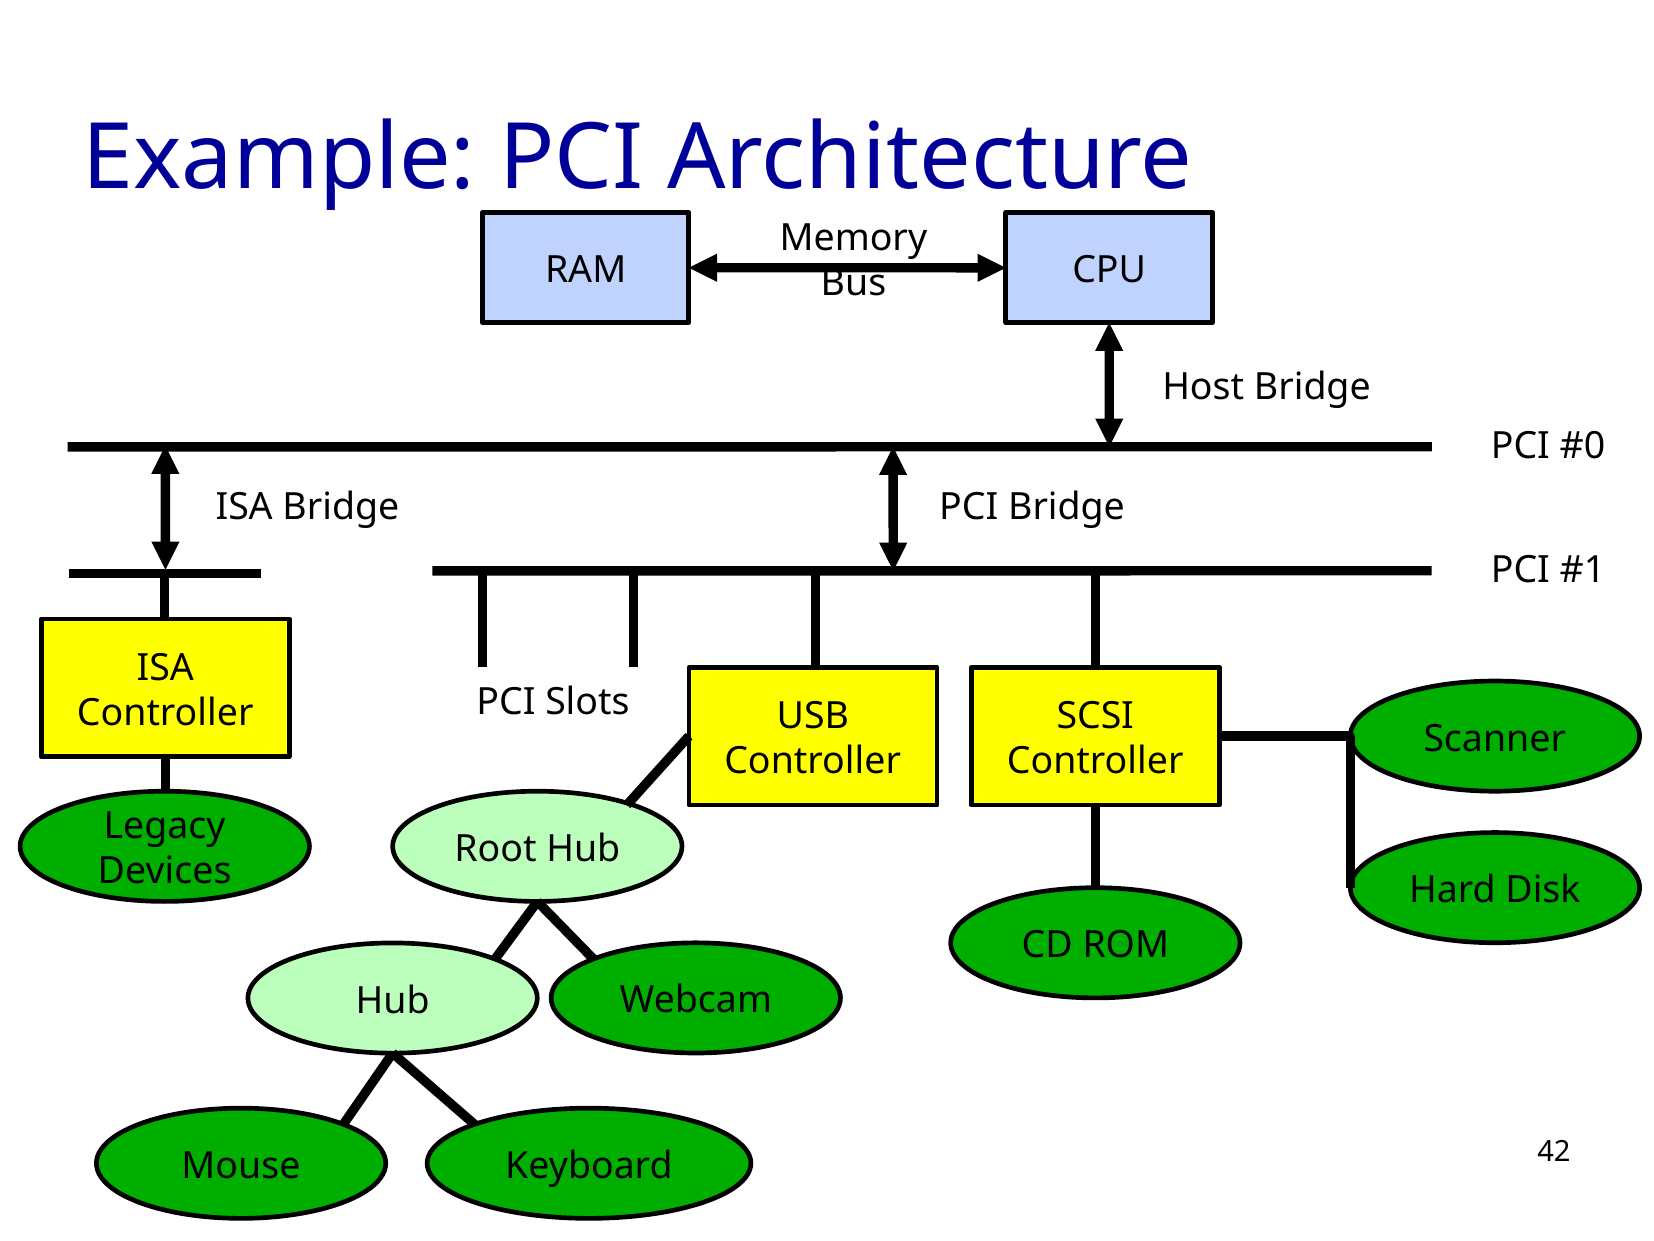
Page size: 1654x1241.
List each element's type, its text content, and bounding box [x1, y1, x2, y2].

text_box USB Controller [688, 667, 937, 805]
text_box CD ROM [950, 887, 1241, 998]
text_box Host Bridge [1147, 354, 1386, 415]
text_box RAM [482, 212, 689, 323]
text_box CPU [1005, 212, 1213, 323]
text_box ISA Controller [41, 618, 290, 757]
text_box Webcam [551, 942, 841, 1054]
text_box Hard Disk [1350, 832, 1640, 943]
text_box PCI #1 [1476, 537, 1621, 598]
text_box ISA Bridge [200, 474, 415, 535]
text_box PCI Slots [461, 669, 645, 730]
text_box Legacy Devices [20, 791, 310, 902]
text_box [67, 322, 1432, 571]
text_box Keyboard [427, 1108, 751, 1219]
text_box PCI #0 [1476, 413, 1621, 474]
text_box Memory Bus [764, 205, 943, 311]
text_box Root Hub [392, 791, 683, 902]
text_box SCSI Controller [971, 667, 1220, 805]
text_box Mouse [96, 1108, 386, 1219]
text_box [626, 736, 689, 805]
title Example: PCI Architecture [82, 49, 1571, 257]
text_box Hub [247, 942, 538, 1054]
text_box Scanner [1350, 681, 1640, 792]
text_box PCI Bridge [924, 474, 1140, 535]
